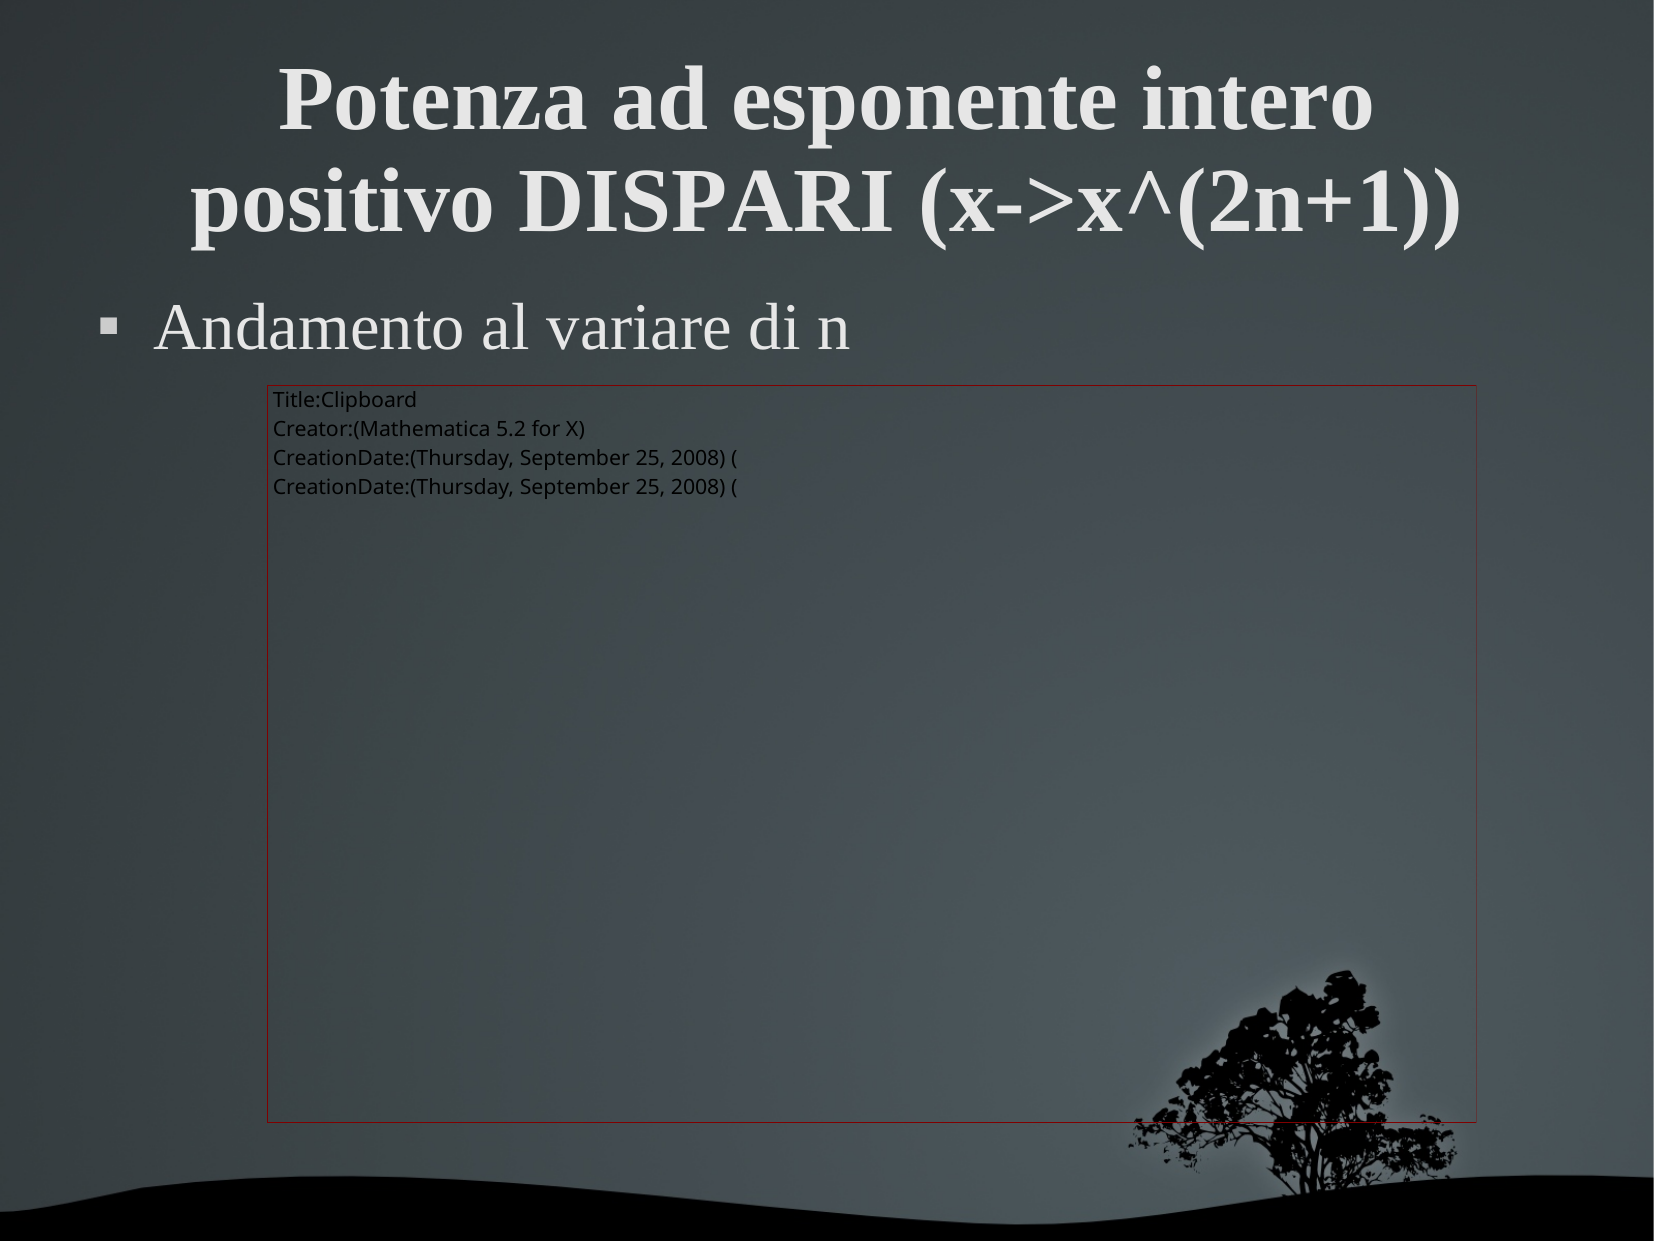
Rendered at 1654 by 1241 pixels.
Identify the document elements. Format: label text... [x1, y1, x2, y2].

list Andamento al variare di n [82, 290, 1571, 1109]
picture [0, 0, 1654, 1241]
title Potenza ad esponente intero positivo DISPARI (x->x^(2n+1)) [121, 30, 1534, 270]
